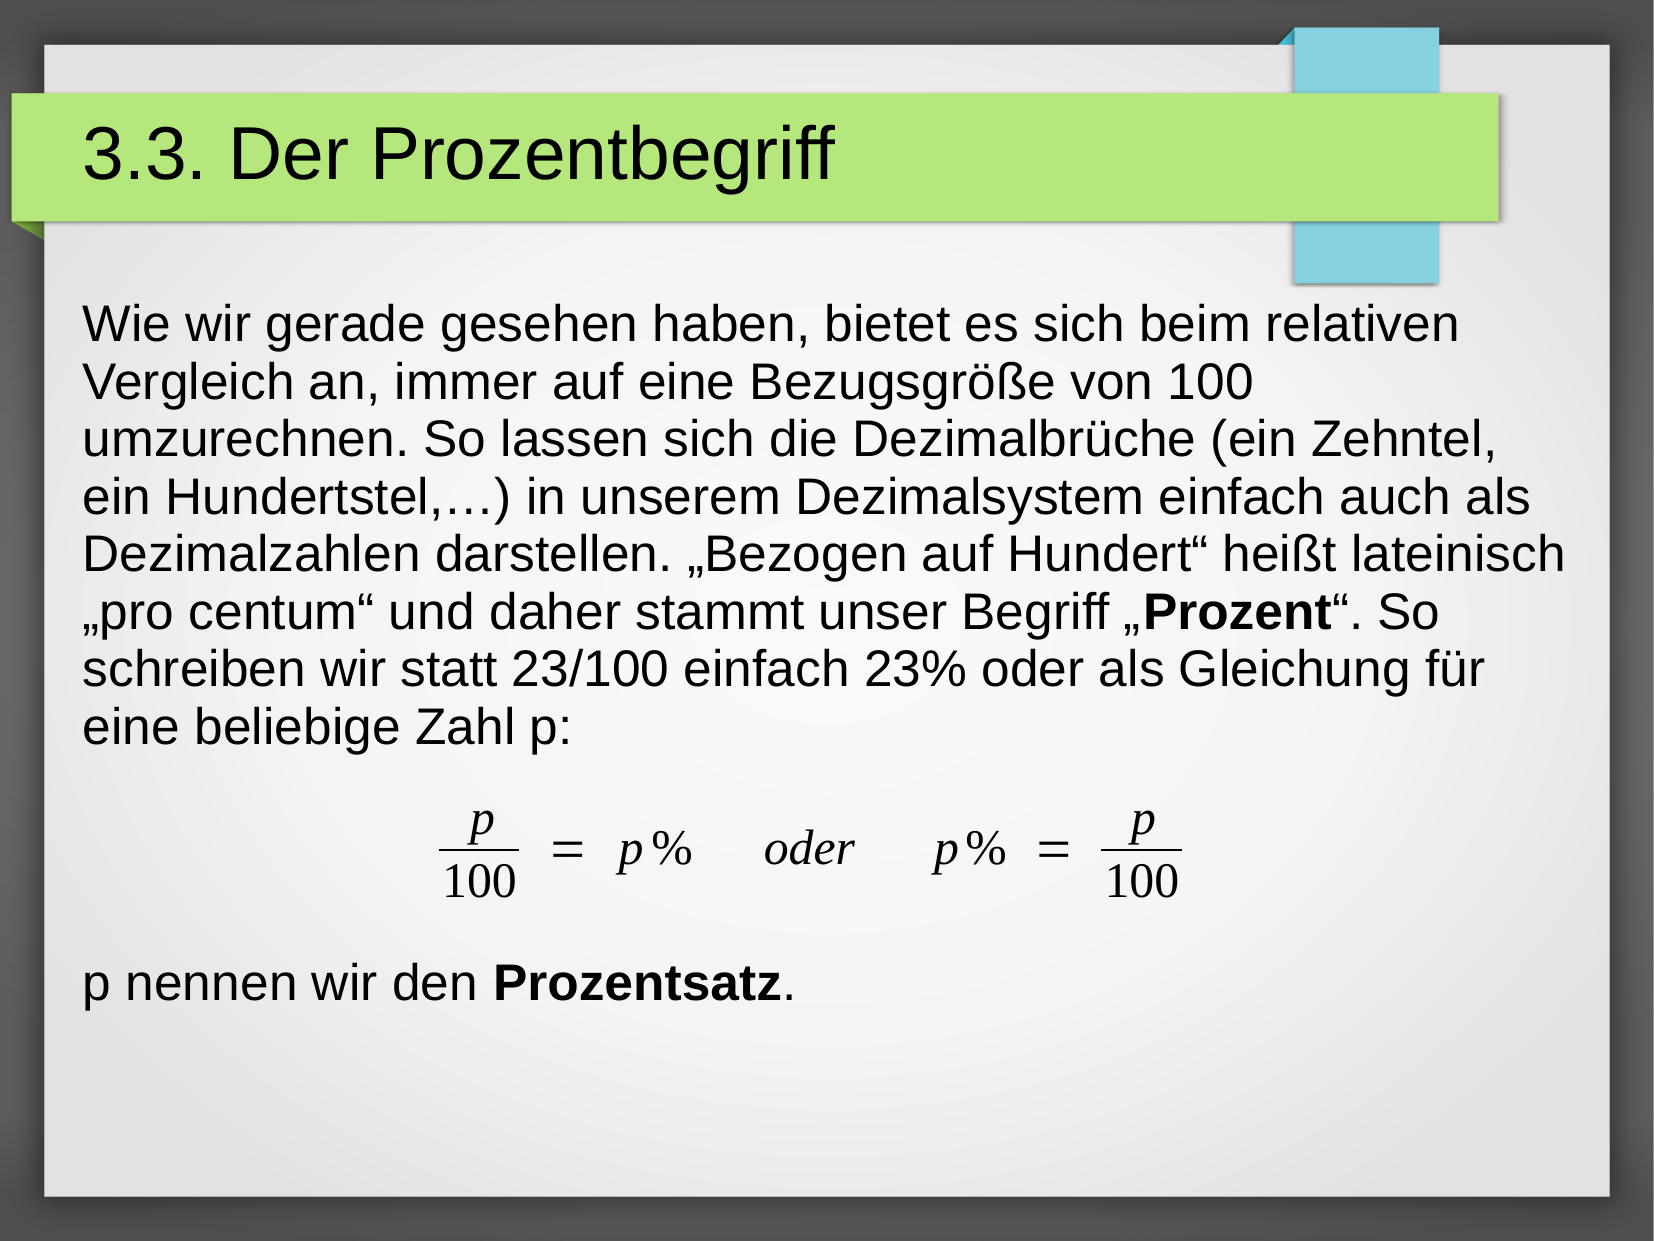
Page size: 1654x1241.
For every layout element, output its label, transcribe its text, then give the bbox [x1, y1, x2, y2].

list Wie wir gerade gesehen haben, bietet es sich beim relativen Vergleich an, immer auf eine Bezugsgröße von 100 umzurechnen. So lassen sich die Dezimalbrüche (ein Zehntel, ein Hundertstel,…) in unserem Dezimalsystem einfach auch als Dezimalzahlen darstellen. „Bezogen auf Hundert“ heißt lateinisch „pro centum“ und daher stammt unser Begriff „Prozent“. So schreiben wir statt 23/100 einfach 23% oder als Gleichung für eine beliebige Zahl p: p nennen wir den Prozentsatz. [82, 295, 1571, 1015]
chart [431, 791, 1191, 909]
picture [0, 0, 1654, 1241]
title 3.3. Der Prozentbegriff [82, 94, 1264, 213]
